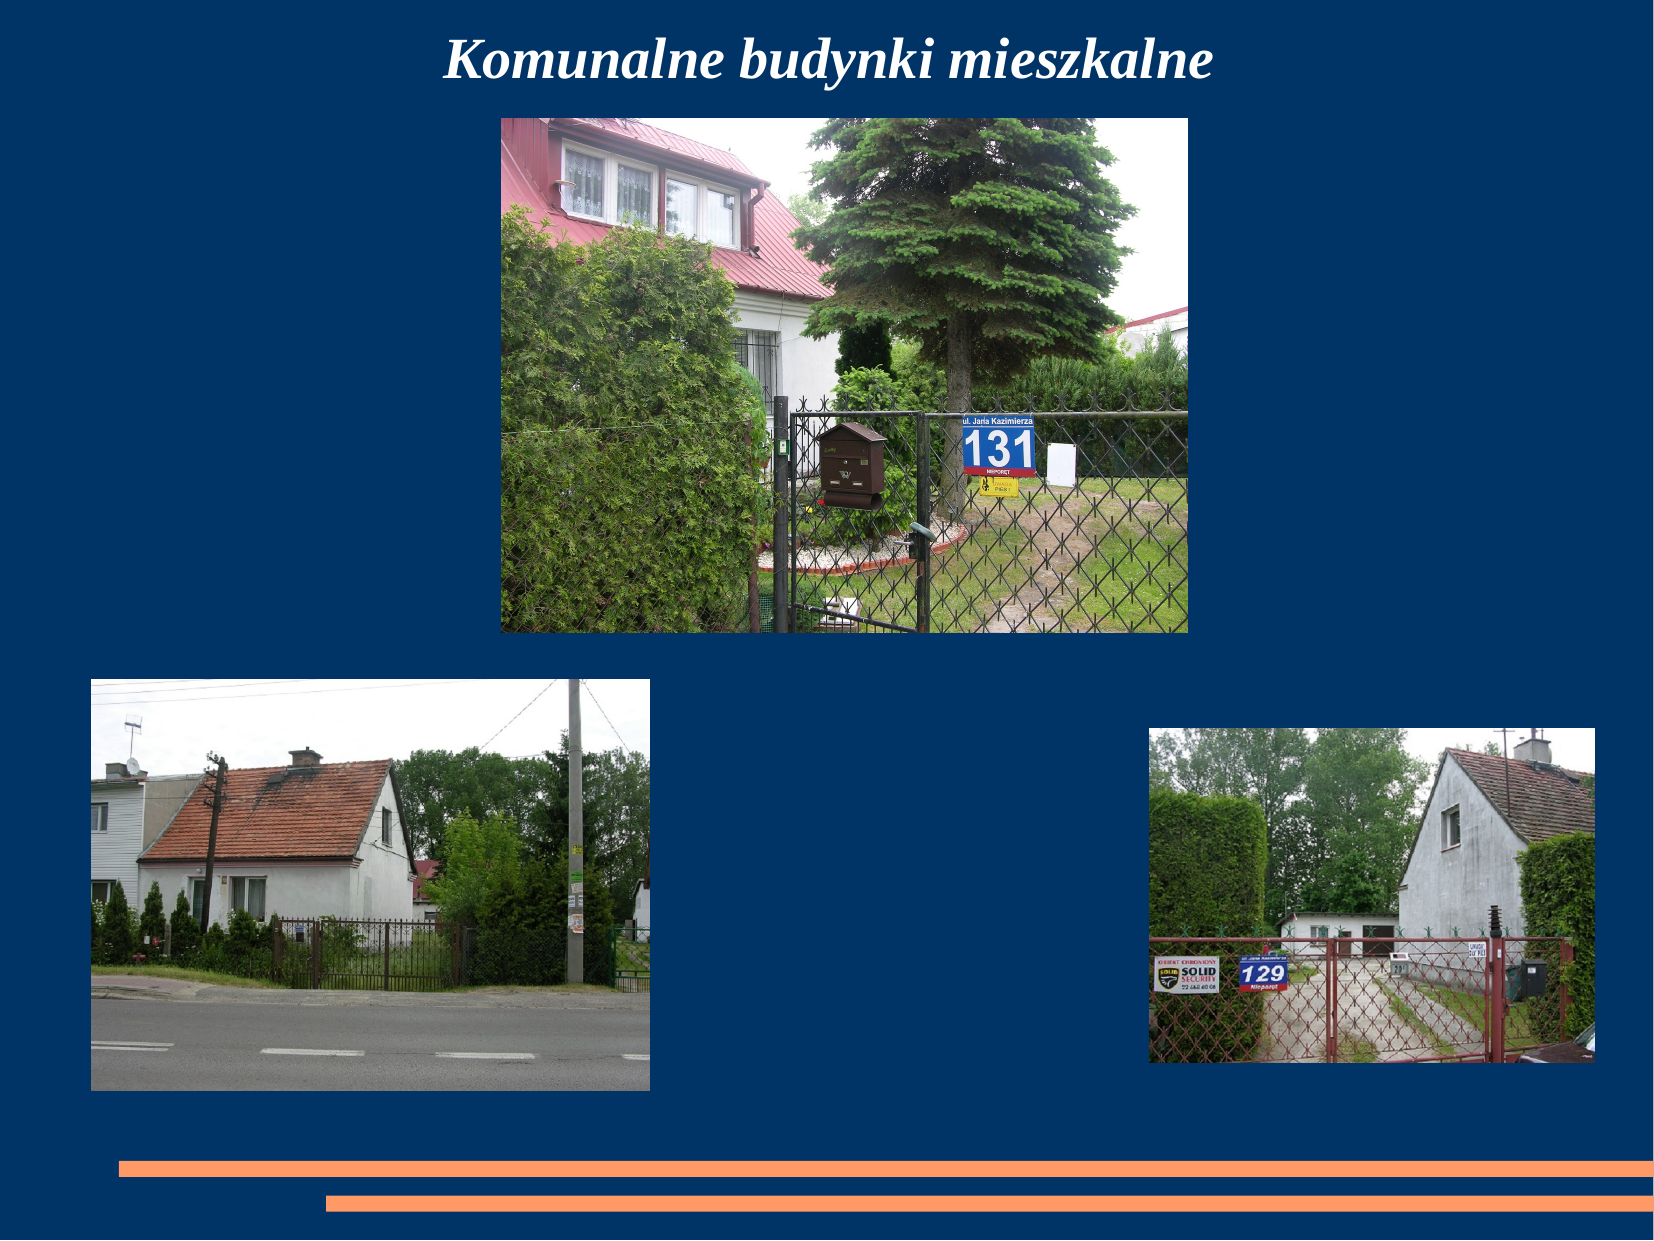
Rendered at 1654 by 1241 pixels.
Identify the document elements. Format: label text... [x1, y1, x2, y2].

title Komunalne budynki mieszkalne [123, 0, 1536, 119]
picture [91, 679, 650, 1091]
picture [501, 119, 1188, 633]
picture [1149, 728, 1595, 1063]
